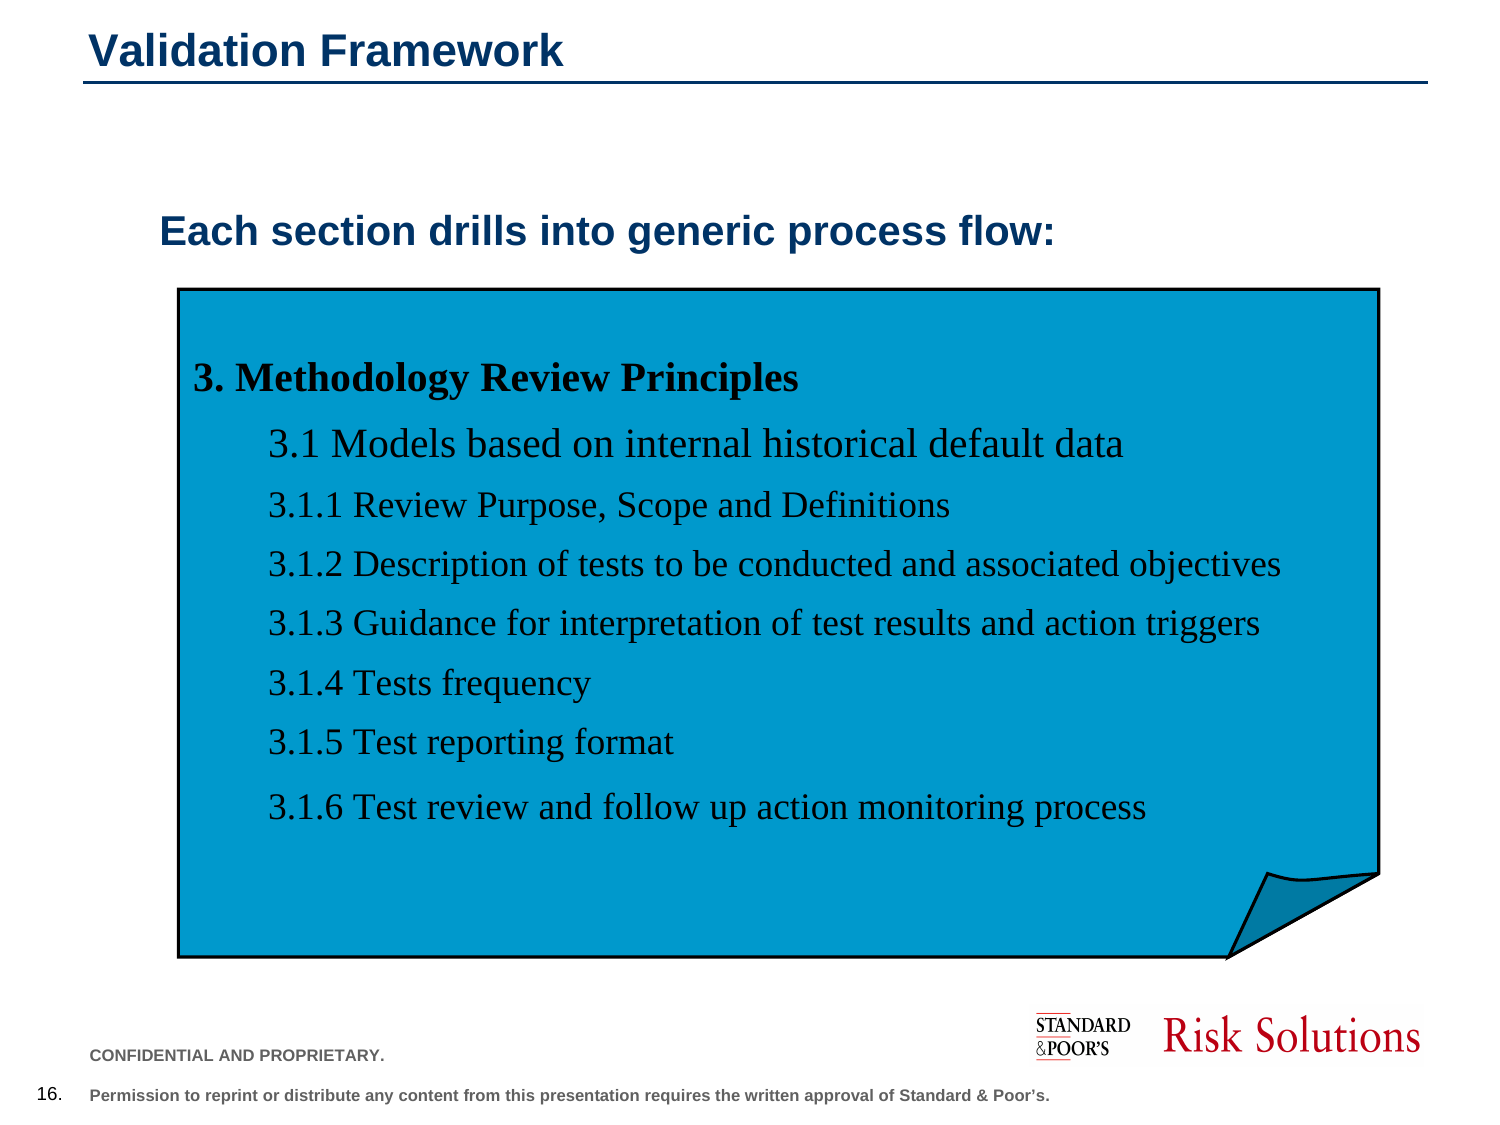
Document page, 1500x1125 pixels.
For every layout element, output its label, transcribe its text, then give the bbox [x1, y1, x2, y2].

picture [1029, 1004, 1424, 1067]
list Each section drills into generic process flow: [144, 186, 1441, 974]
title Validation Framework [73, 8, 1429, 85]
text_box 3. Methodology Review Principles 3.1 Models based on internal historical default data 3.1.1 Review Purpose, Scope and Definitions 3.1.2 Description of tests to be conducted and associated objectives 3.1.3 Guidance for interpretation of test results and action triggers 3.1.4 Tests frequency 3.1.5 Test reporting format 3.1.6 Test review and follow up action monitoring process [178, 289, 1379, 958]
